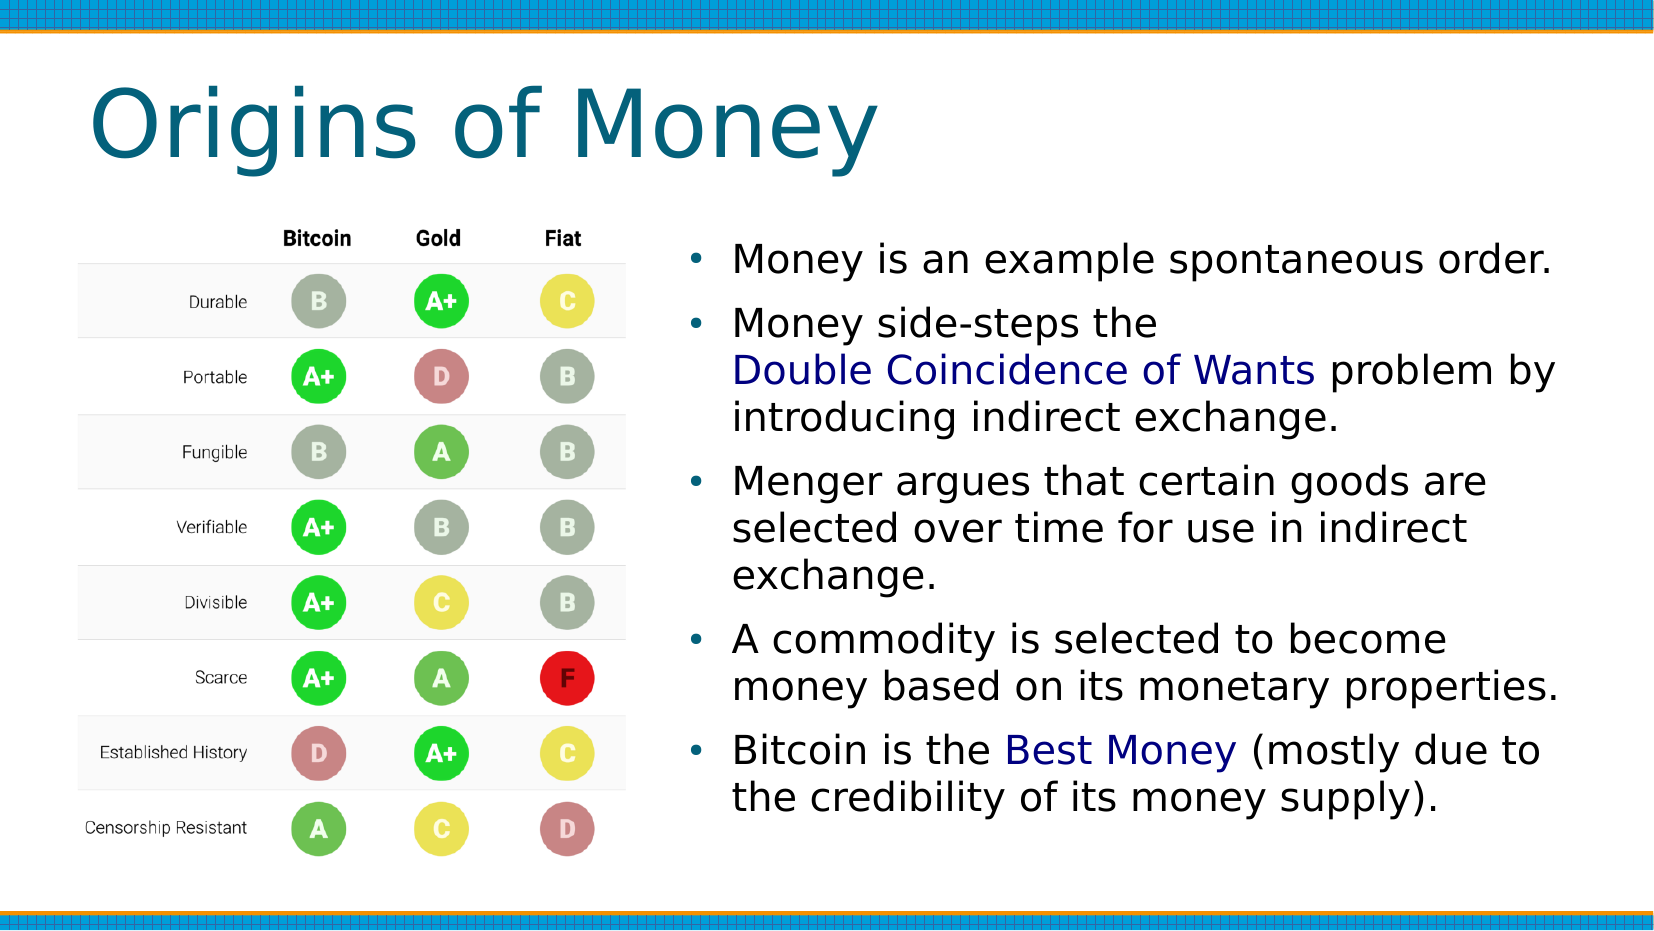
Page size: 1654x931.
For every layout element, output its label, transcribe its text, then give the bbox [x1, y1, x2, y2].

picture [64, 206, 638, 872]
list Money is an example spontaneous order. Money side-steps the Double Coincidence of Wants problem by introducing indirect exchange. Menger argues that certain goods are selected over time for use in indirect exchange. A commodity is selected to become money based on its monetary properties. Bitcoin is the Best Money (mostly due to the credibility of its money supply). [675, 236, 1566, 863]
title Origins of Money [88, 44, 1565, 207]
